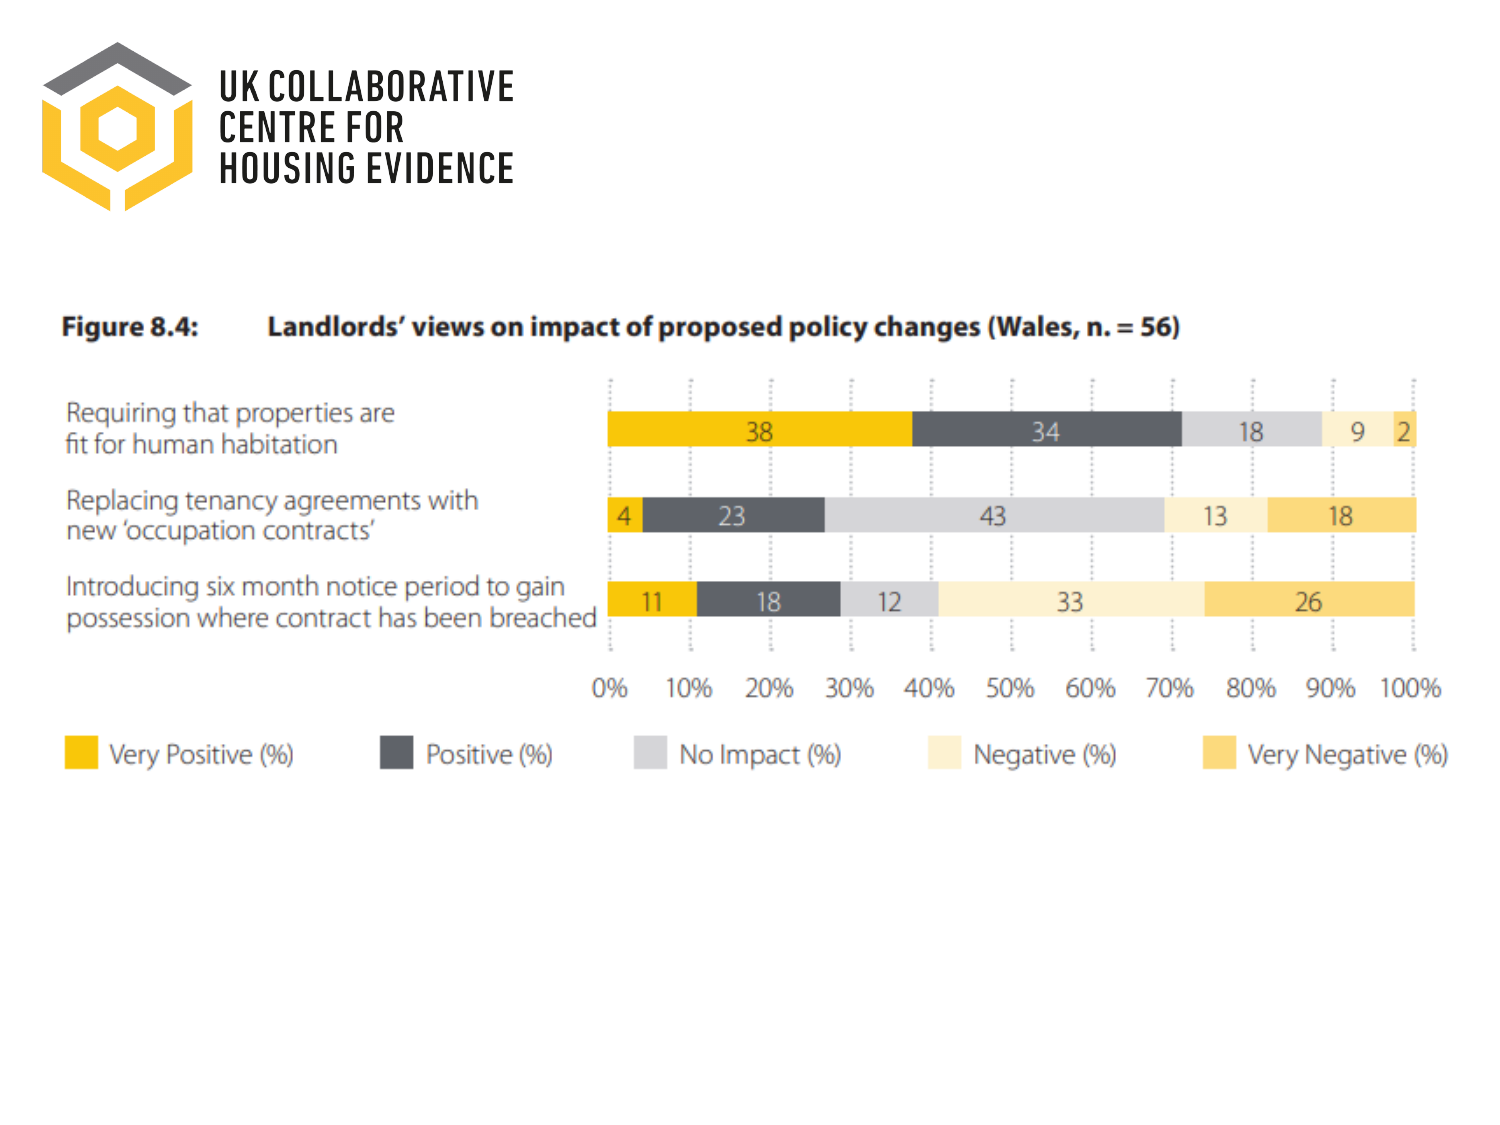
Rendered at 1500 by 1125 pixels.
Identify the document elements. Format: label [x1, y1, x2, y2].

picture [46, 289, 1487, 836]
